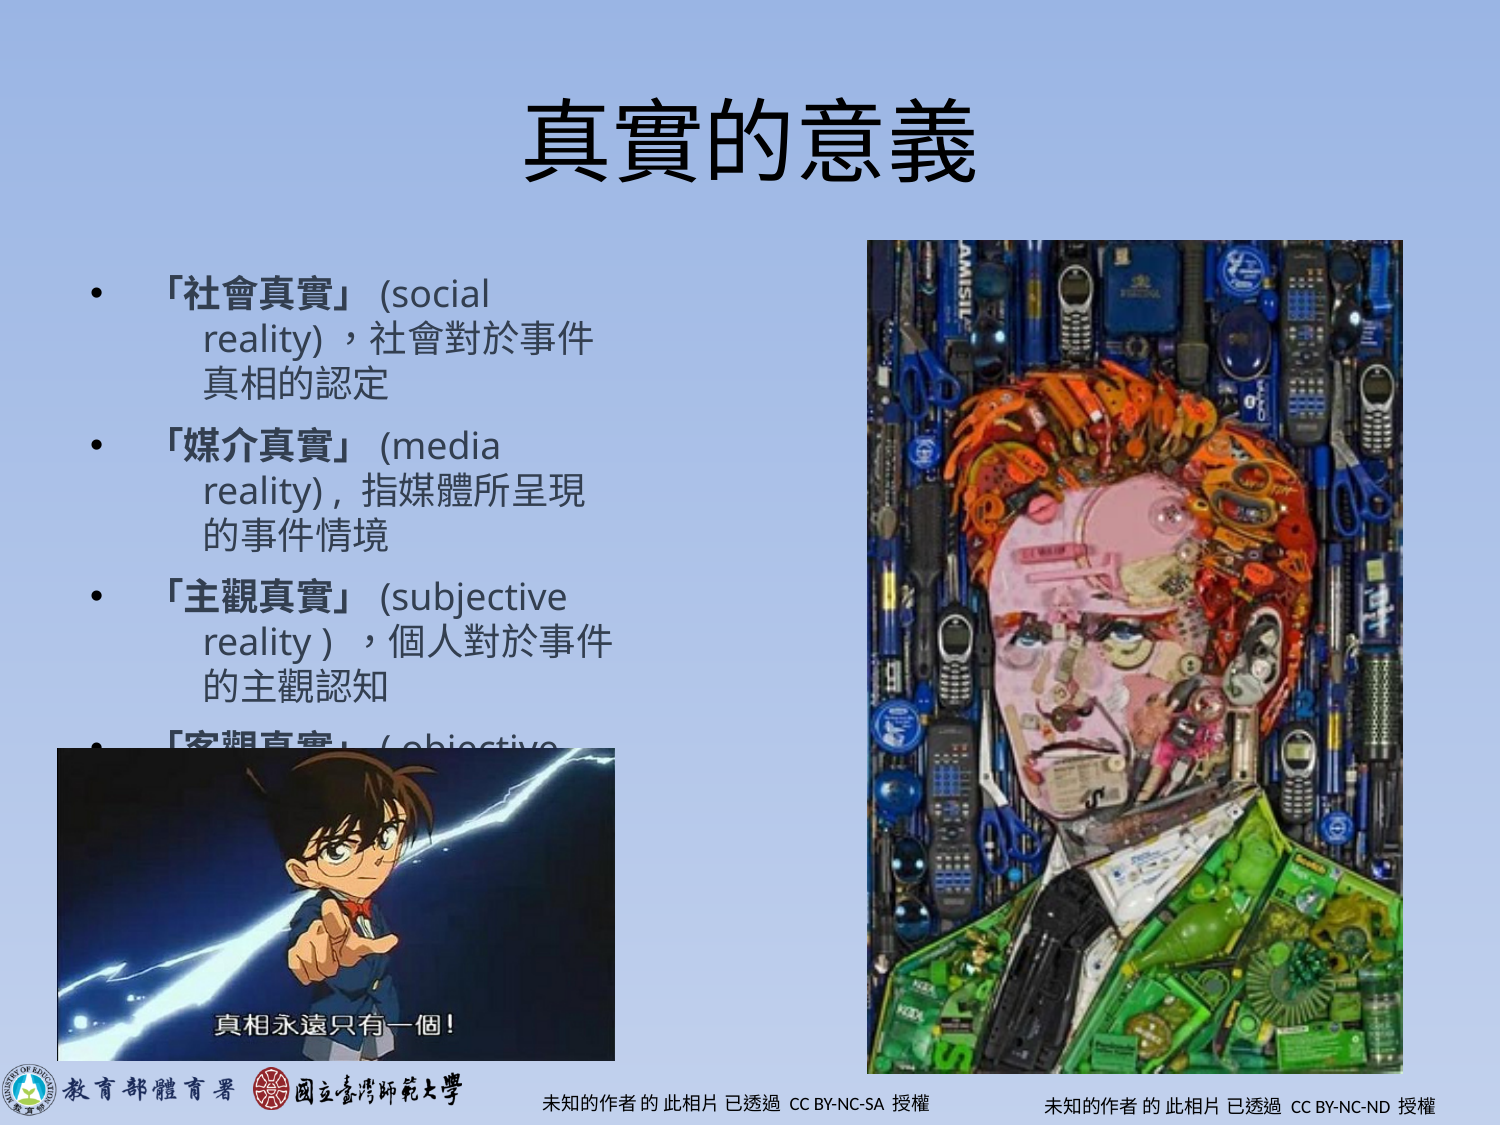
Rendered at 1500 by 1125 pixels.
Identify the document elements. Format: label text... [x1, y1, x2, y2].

text_box 未知的作者 的 此相片 已透過 CC BY-NC-ND 授權 [1029, 1087, 1500, 1125]
picture [867, 240, 1403, 1074]
list 「社會真實」(social reality)，社會對於事件真相的認定 「媒介真實」(media reality) , 指媒體所呈現的事件情境 「主觀真實」(subjective reality ) ，個人對於事件的主觀認知 「客觀真實」( objective reality) 是指事實最初的原貌 [75, 262, 633, 1005]
picture [57, 748, 615, 1061]
text_box 未知的作者 的 此相片 已透過 CC BY-NC-SA 授權 [527, 1084, 1064, 1123]
title 真實的意義 [75, 45, 1426, 233]
